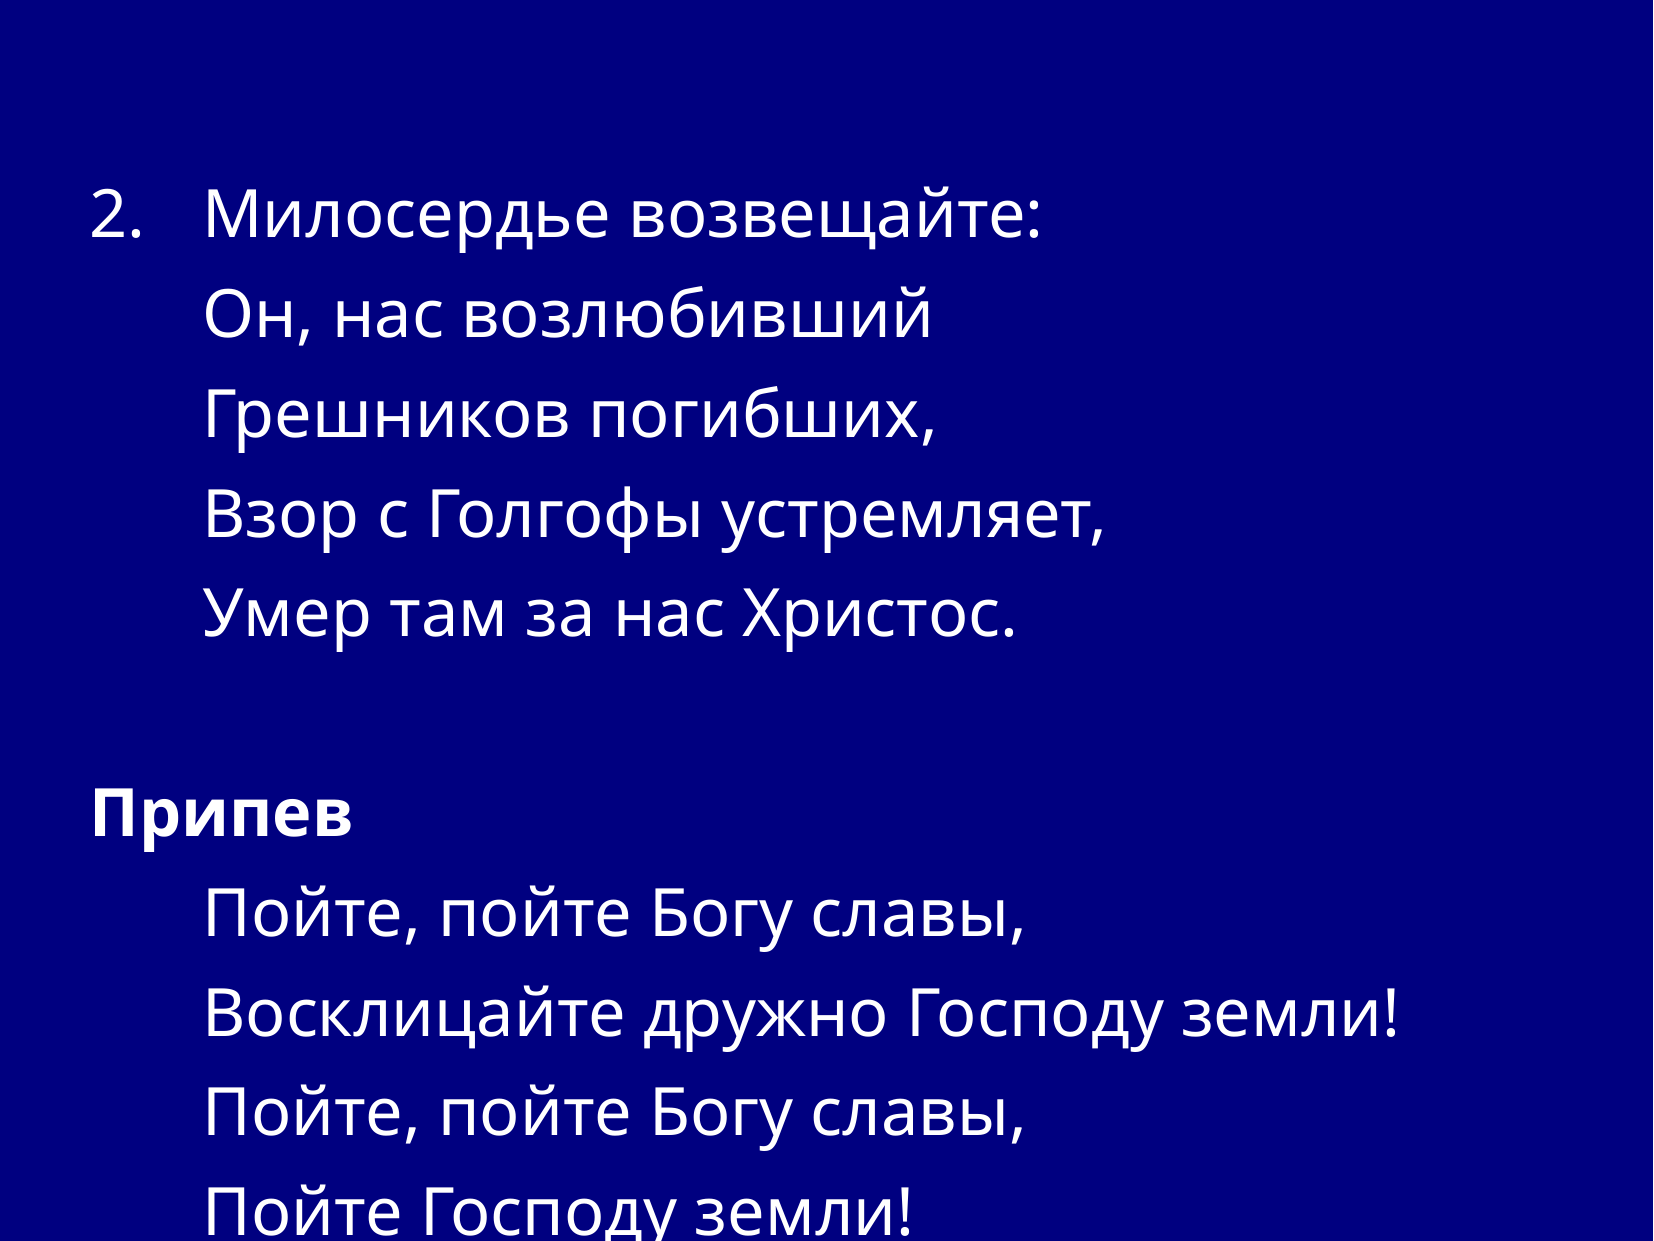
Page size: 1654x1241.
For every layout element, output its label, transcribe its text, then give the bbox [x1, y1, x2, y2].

text_box 2. Милосердье возвещайте: Он, нас возлюбивший Грешников погибших, Взор с Голгофы устремляет, Умер там за нас Христос. Припев Пойте, пойте Богу славы, Восклицайте дружно Господу земли! Пойте, пойте Богу славы, Пойте Господу земли! [75, 150, 1576, 1163]
